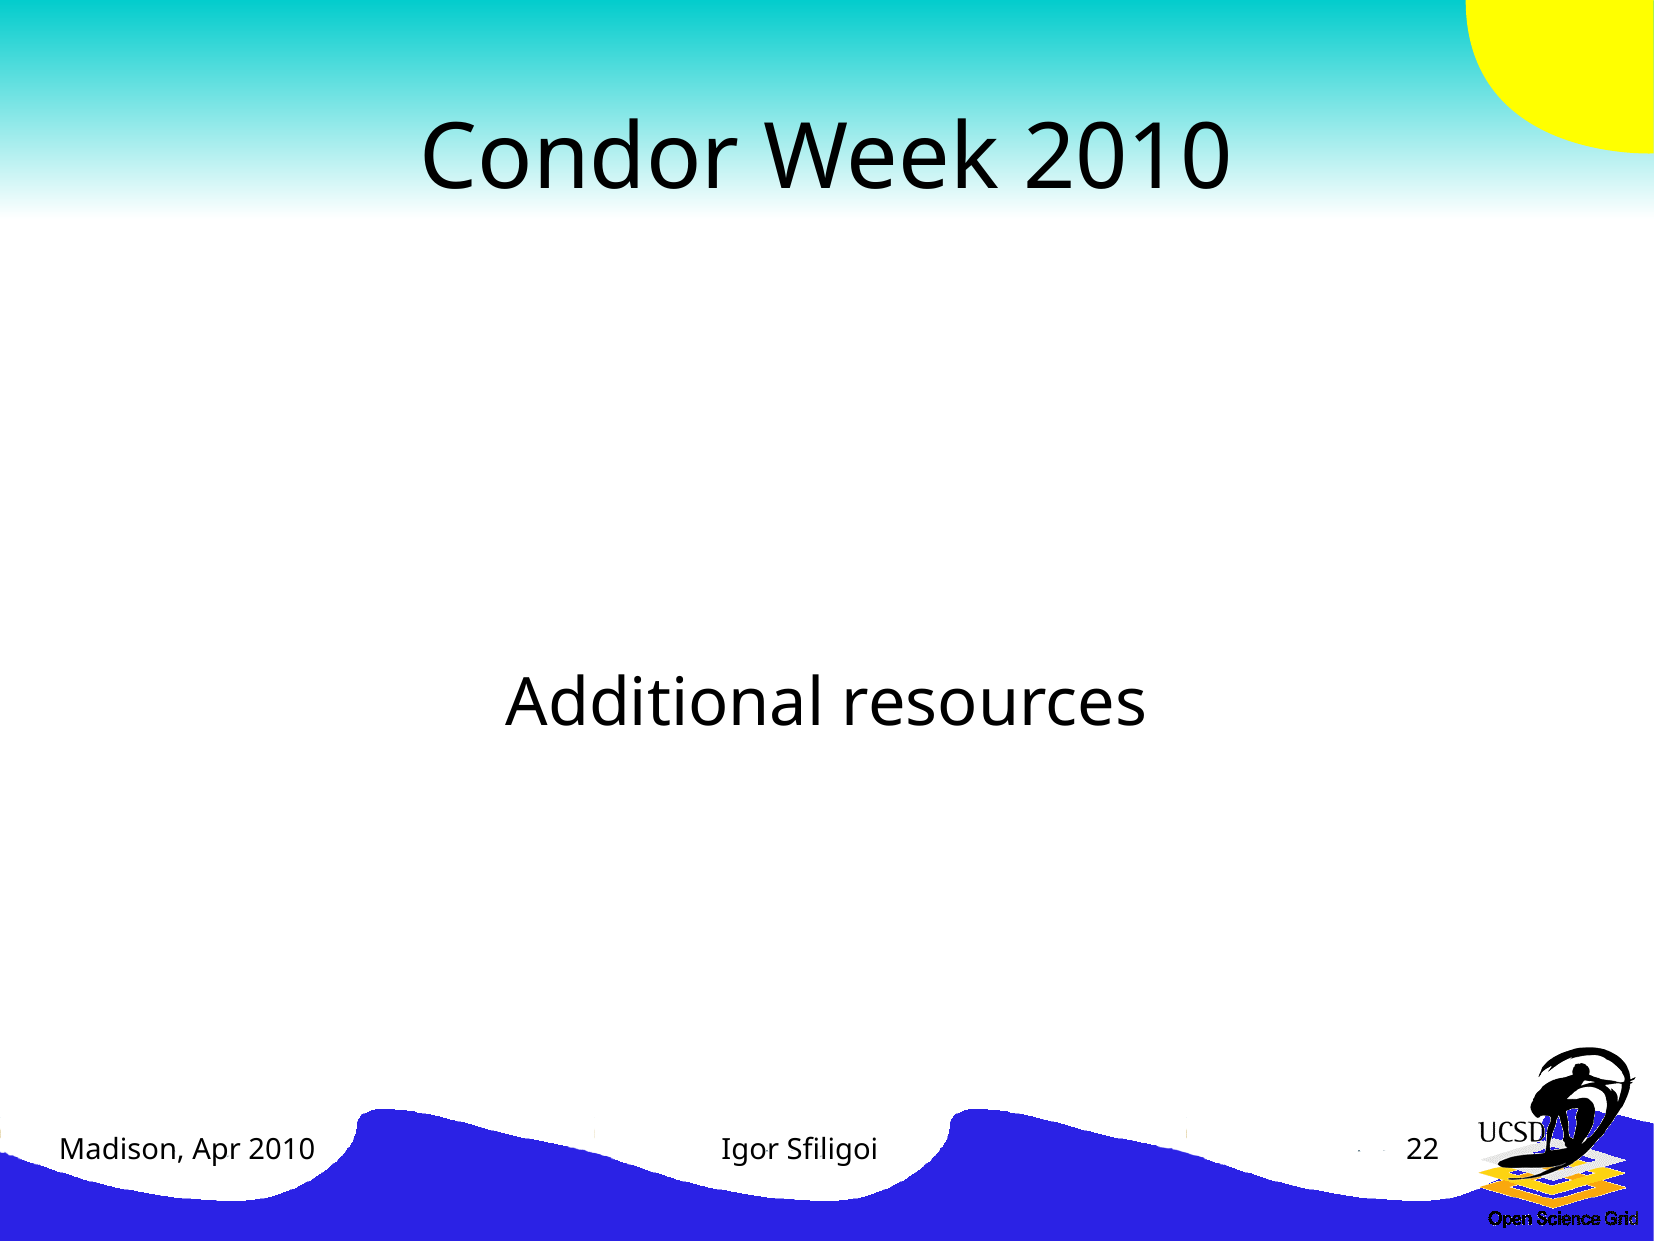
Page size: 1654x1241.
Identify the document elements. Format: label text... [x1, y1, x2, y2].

subtitle Additional resources [82, 297, 1571, 1102]
picture [0, 1047, 1654, 1241]
title Condor Week 2010 [82, 49, 1571, 257]
